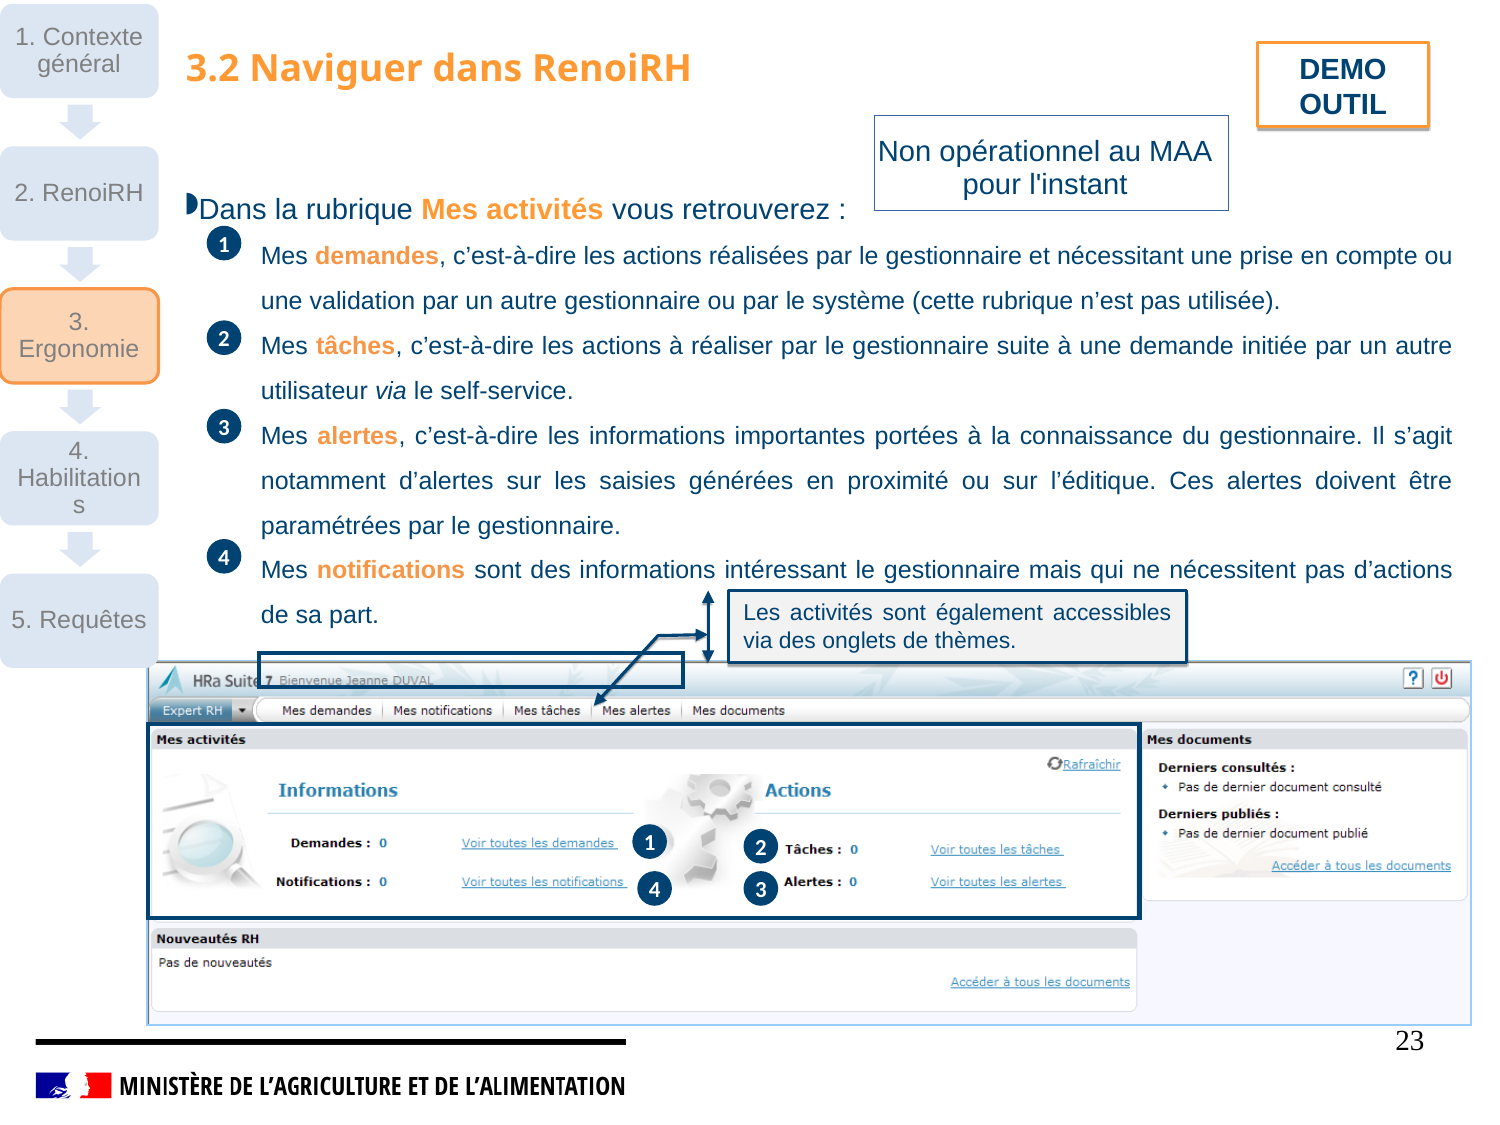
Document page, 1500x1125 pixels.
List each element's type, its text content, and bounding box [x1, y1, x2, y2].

text_box 3. Ergonomie [0, 288, 159, 383]
picture [147, 661, 1471, 1025]
text_box 3 [743, 871, 779, 906]
text_box [59, 104, 102, 140]
text_box 1 [206, 225, 242, 261]
text_box [59, 389, 102, 425]
text_box 2 [743, 828, 779, 864]
text_box DEMO OUTIL [1257, 42, 1429, 127]
text_box 1. Contexte général [0, 3, 159, 99]
text_box [59, 532, 102, 567]
text_box [59, 247, 102, 282]
text_box 4 [206, 538, 242, 574]
text_box 2. RenoiRH [0, 146, 159, 241]
picture [150, 726, 1137, 916]
text_box 1 [632, 824, 667, 859]
text_box Dans la rubrique Mes activités vous retrouverez : Mes demandes, c’est-à-dire les actions réalisées par le gestionnaire et nécessitant une prise en compte ou une validation par un autre gestionnaire ou par le système (cette rubrique n’est pas utilisée). Mes tâches, c’est-à-dire les actions à réaliser par le gestionnaire suite à une demande initiée par un autre utilisateur via le self-service. Mes alertes, c’est-à-dire les informations importantes portées à la connaissance du gestionnaire. Il s’agit notamment d’alertes sur les saisies générées en proximité ou sur l’éditique. Ces alertes doivent être paramétrées par le gestionnaire. Mes notifications sont des informations intéressant le gestionnaire mais qui ne nécessitent pas d’actions de sa part. [171, 165, 1470, 555]
text_box 4 [637, 871, 672, 906]
text_box Non opérationnel au MAA pour l'instant [850, 127, 1241, 208]
picture [261, 661, 681, 685]
text_box 3.2 Naviguer dans RenoiRH [171, 36, 1458, 142]
text_box Les activités sont également accessibles via des onglets de thèmes. [729, 590, 1186, 663]
text_box 4. Habilitations [0, 431, 159, 526]
text_box 2 [206, 320, 242, 356]
text_box 3.2 Naviguer dans RenoiRH [875, 116, 1228, 127]
text_box 5. Requêtes [0, 573, 159, 668]
picture [35, 1039, 626, 1099]
text_box 3 [206, 408, 242, 444]
